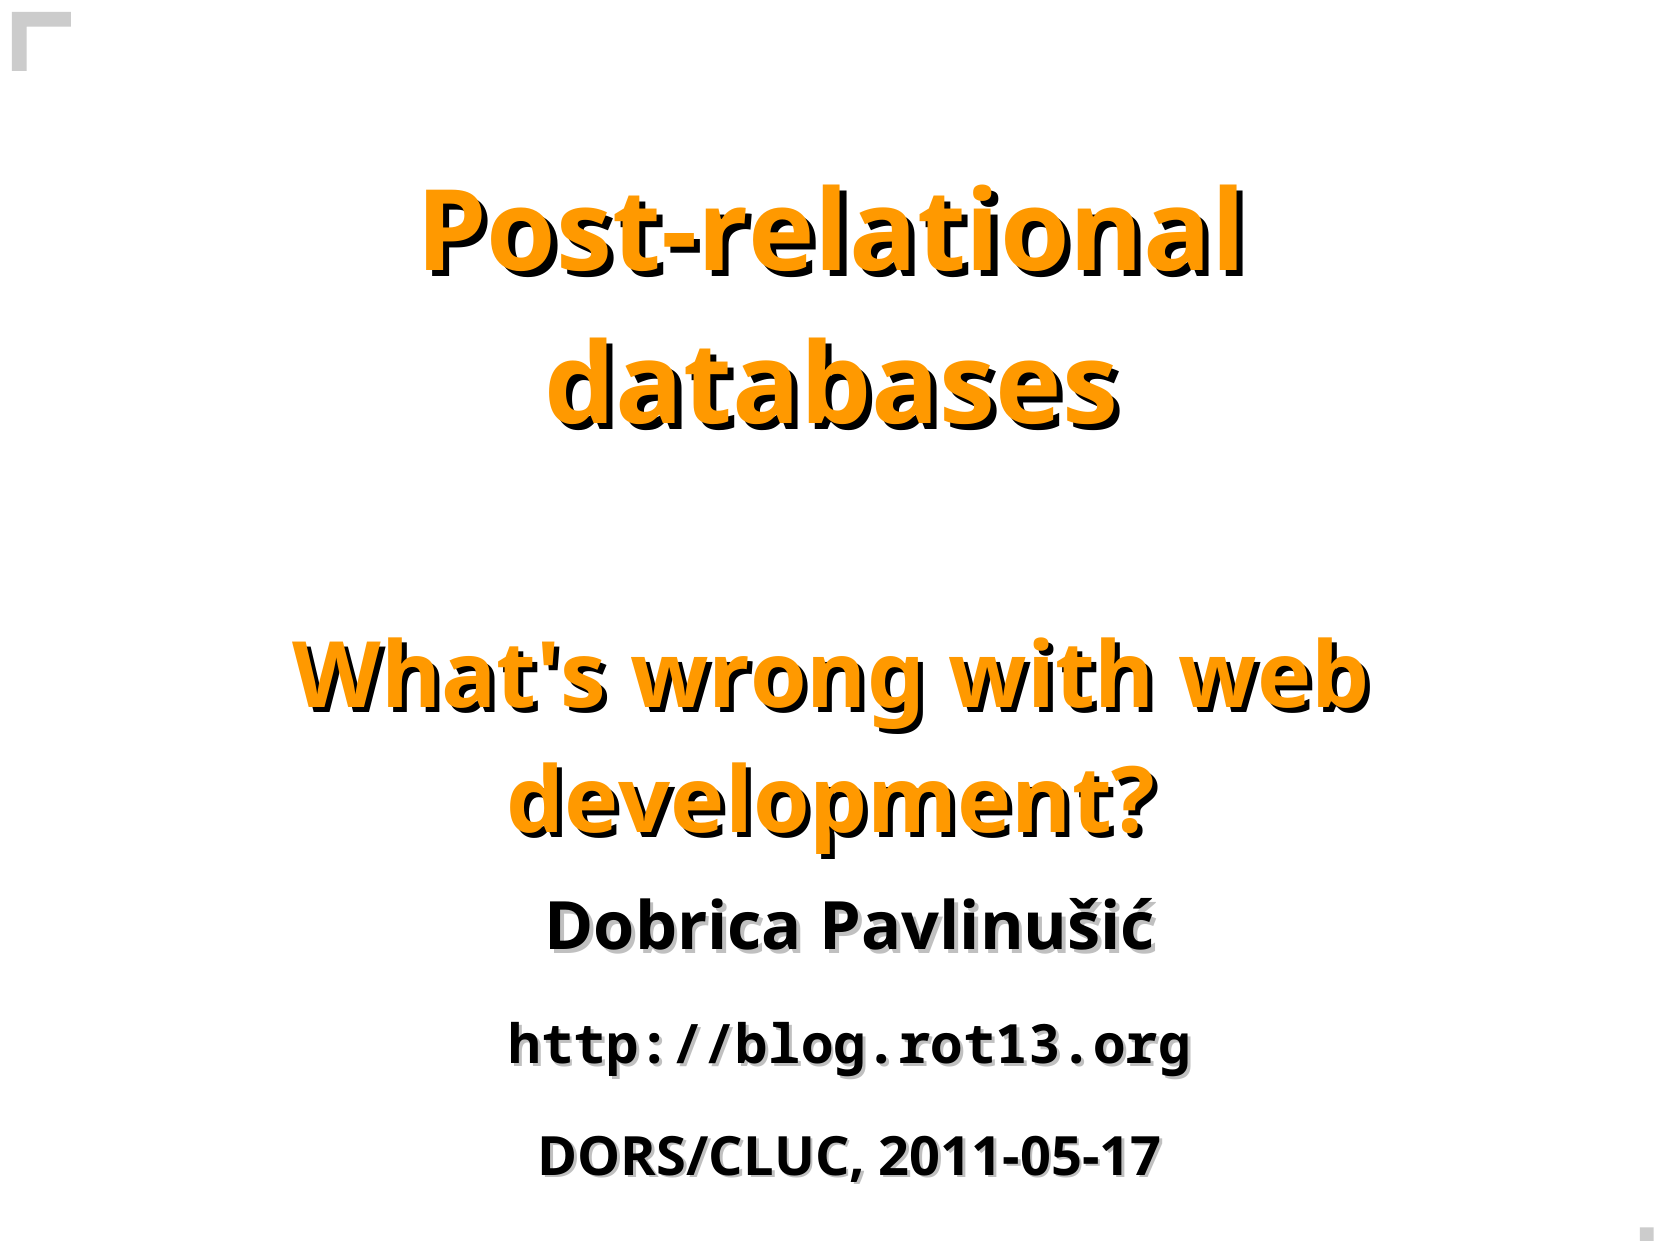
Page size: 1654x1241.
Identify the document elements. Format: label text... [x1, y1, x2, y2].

list Dobrica Pavlinušić http://blog.rot13.org DORS/CLUC, 2011-05-17 [121, 787, 1561, 1201]
title Post-relational databases What's wrong with web development? [125, 184, 1538, 787]
